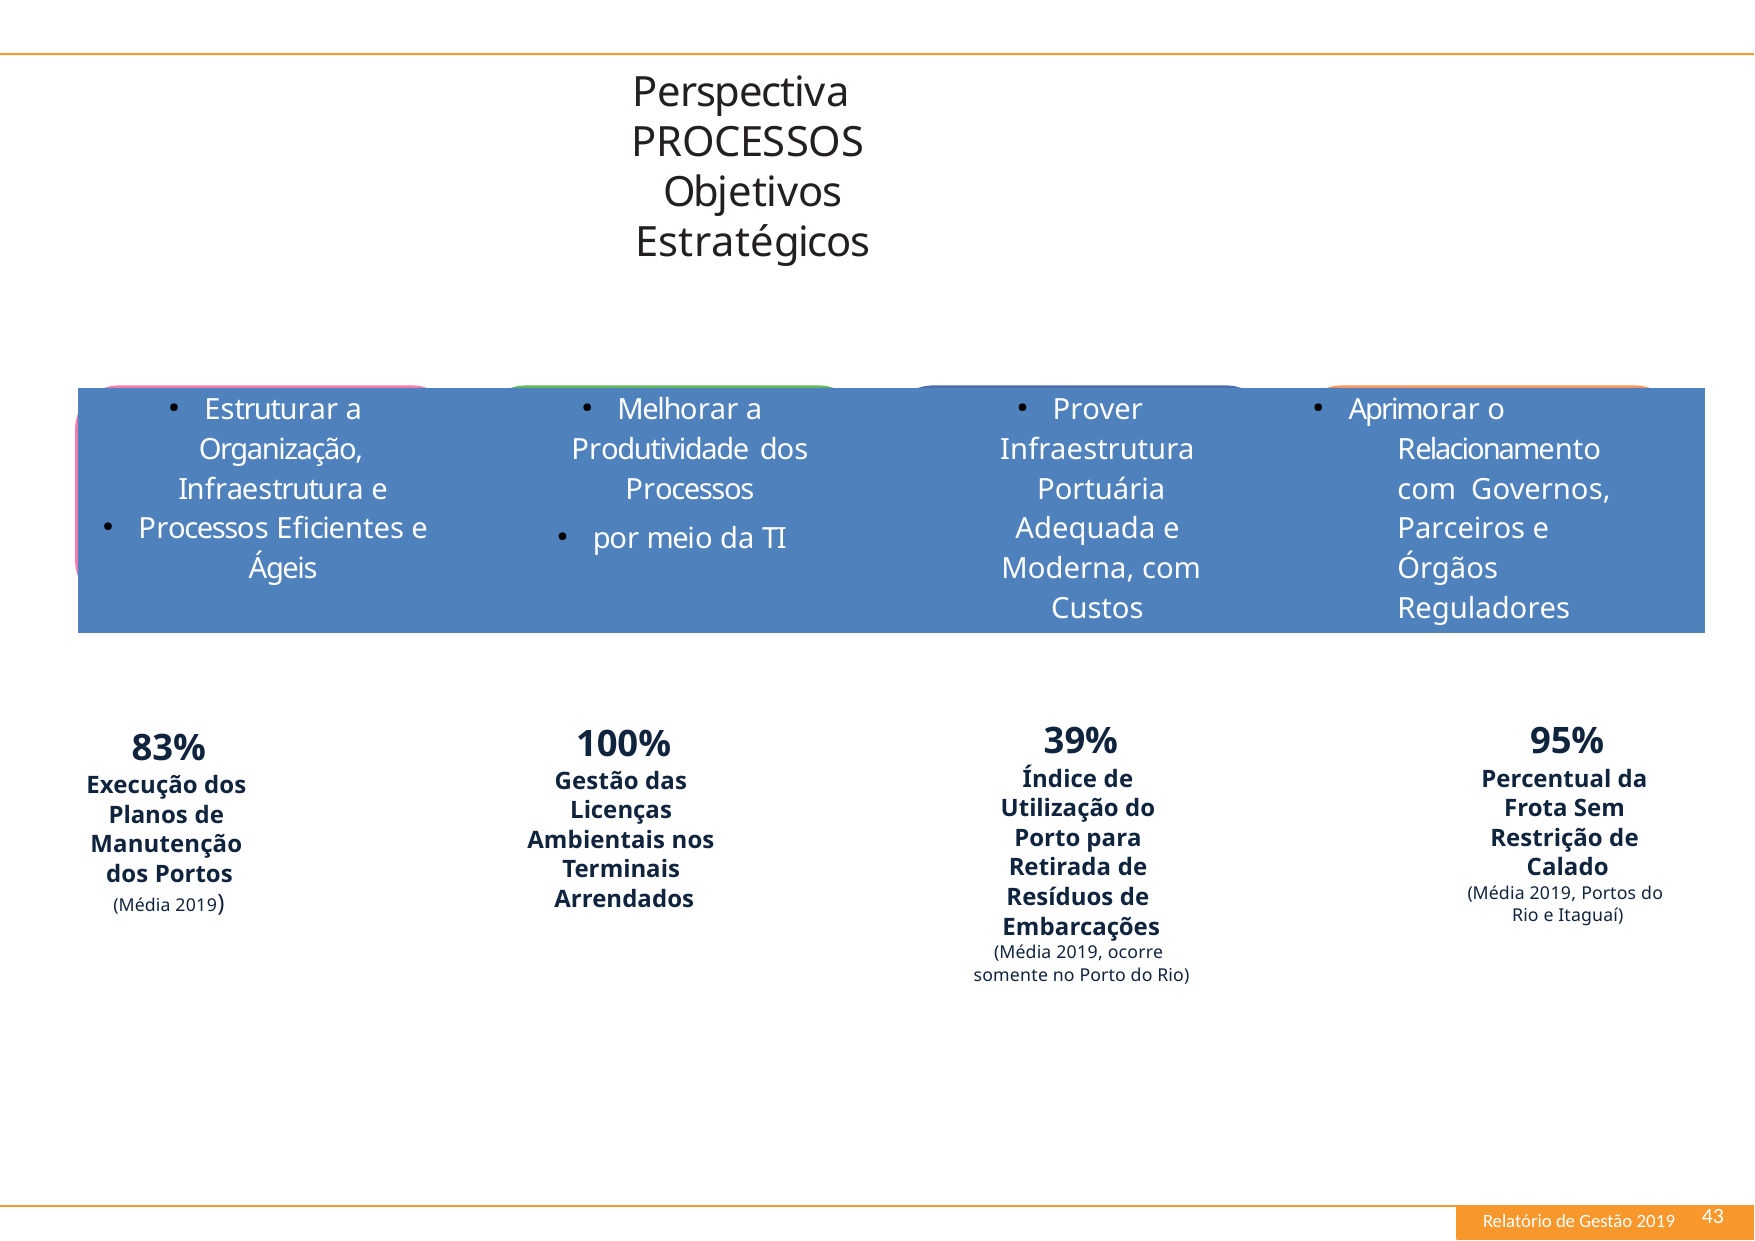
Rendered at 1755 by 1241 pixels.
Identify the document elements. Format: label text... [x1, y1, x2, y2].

table_header Estruturar a Organização, Infraestrutura e Processos Eficientes e Ágeis [78, 388, 484, 633]
text_box 39% Índice de Utilização do Porto para Retirada de Resíduos de Embarcações (Média 2019, ocorre somente no Porto do Rio) [961, 714, 1200, 986]
text_box 100% Gestão das Licenças Ambientais nos Terminais Arrendados [516, 716, 731, 914]
text_box 43 [1699, 1207, 1727, 1231]
text_box 43 [1699, 1200, 1727, 1205]
table_header Melhorar a Produtividade dos Processos por meio da TI [484, 388, 891, 633]
text_box 83% Execução dos Planos de Manutenção dos Portos (Média 2019) [75, 721, 263, 919]
text_box Relatório de Gestão 2019 [1481, 1207, 1682, 1234]
title Perspectiva PROCESSOS Objetivos Estratégicos [605, 62, 1036, 168]
text_box 95% Percentual da Frota Sem Restrição de Calado (Média 2019, Portos do Rio e Itaguaí) [1458, 714, 1676, 927]
text_box [1458, 1209, 1754, 1238]
table_header Aprimorar o Relacionamento com Governos, Parceiros e Órgãos Reguladores [1299, 388, 1705, 633]
table_header Prover Infraestrutura Portuária Adequada e Moderna, com Custos Competitivos [891, 388, 1299, 633]
